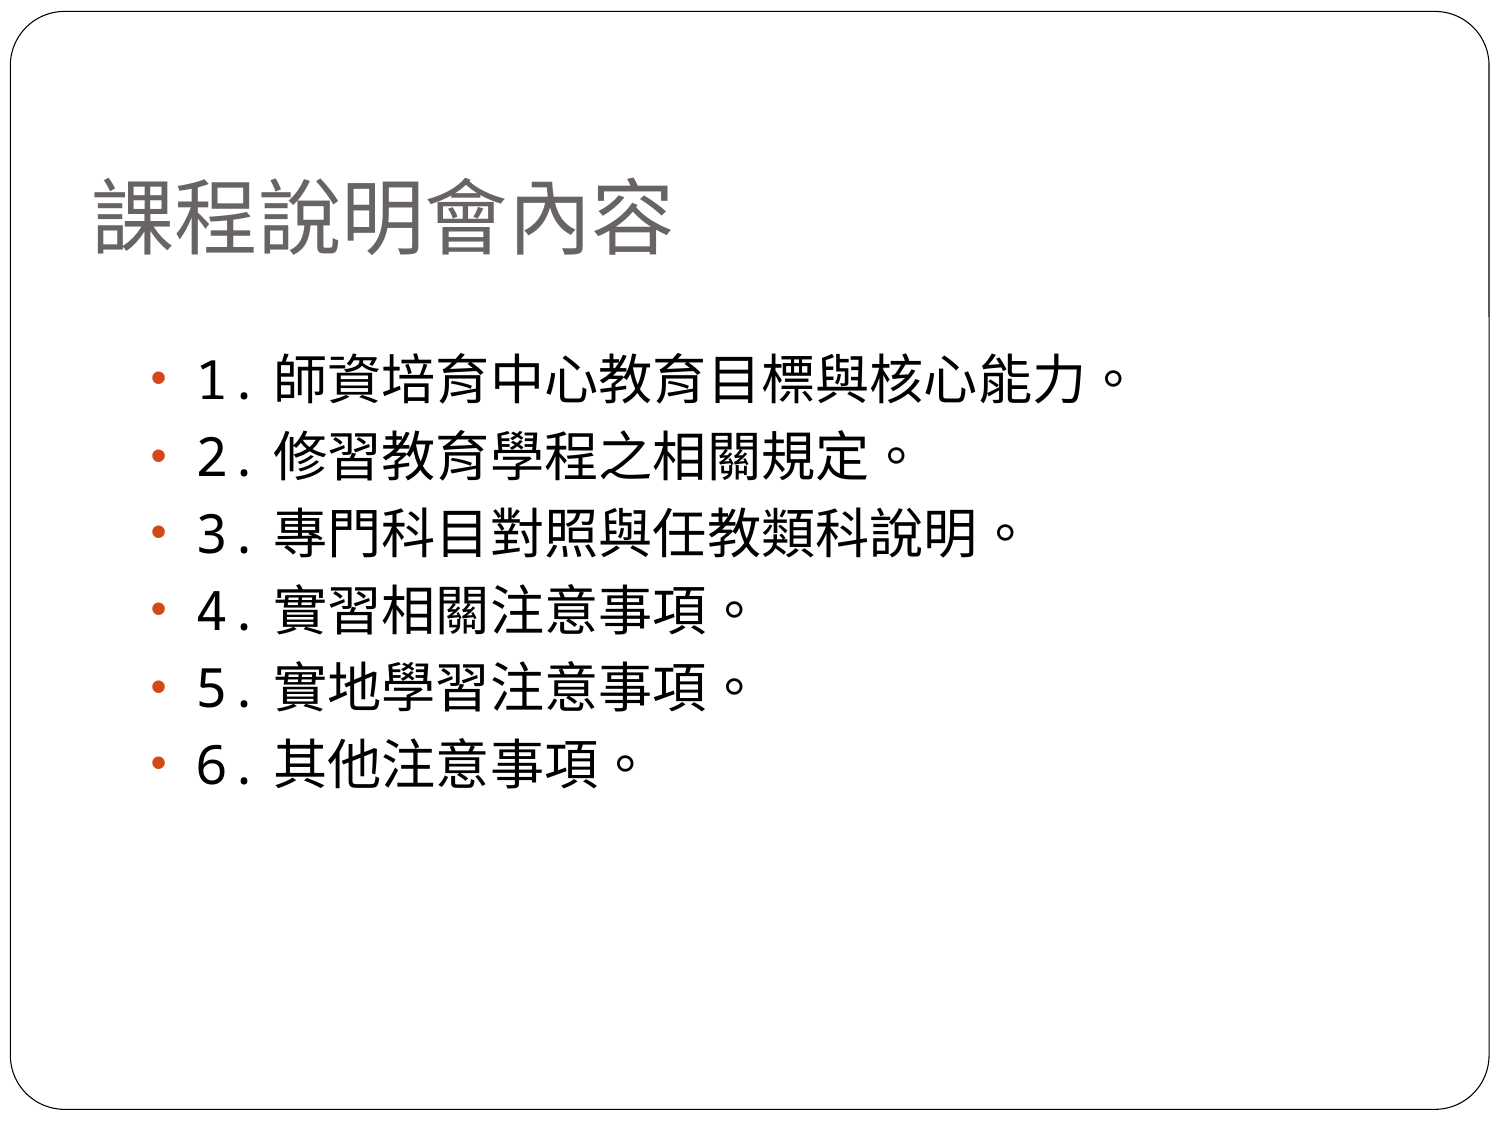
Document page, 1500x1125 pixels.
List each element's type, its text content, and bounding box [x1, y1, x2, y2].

title 課程說明會內容 [76, 54, 1427, 280]
list 1.師資培育中心教育目標與核心能力。 2.修習教育學程之相關規定。 3.專門科目對照與任教類科說明。 4.實習相關注意事項。 5.實地學習注意事項。 6.其他注意事項。 [135, 337, 1374, 976]
